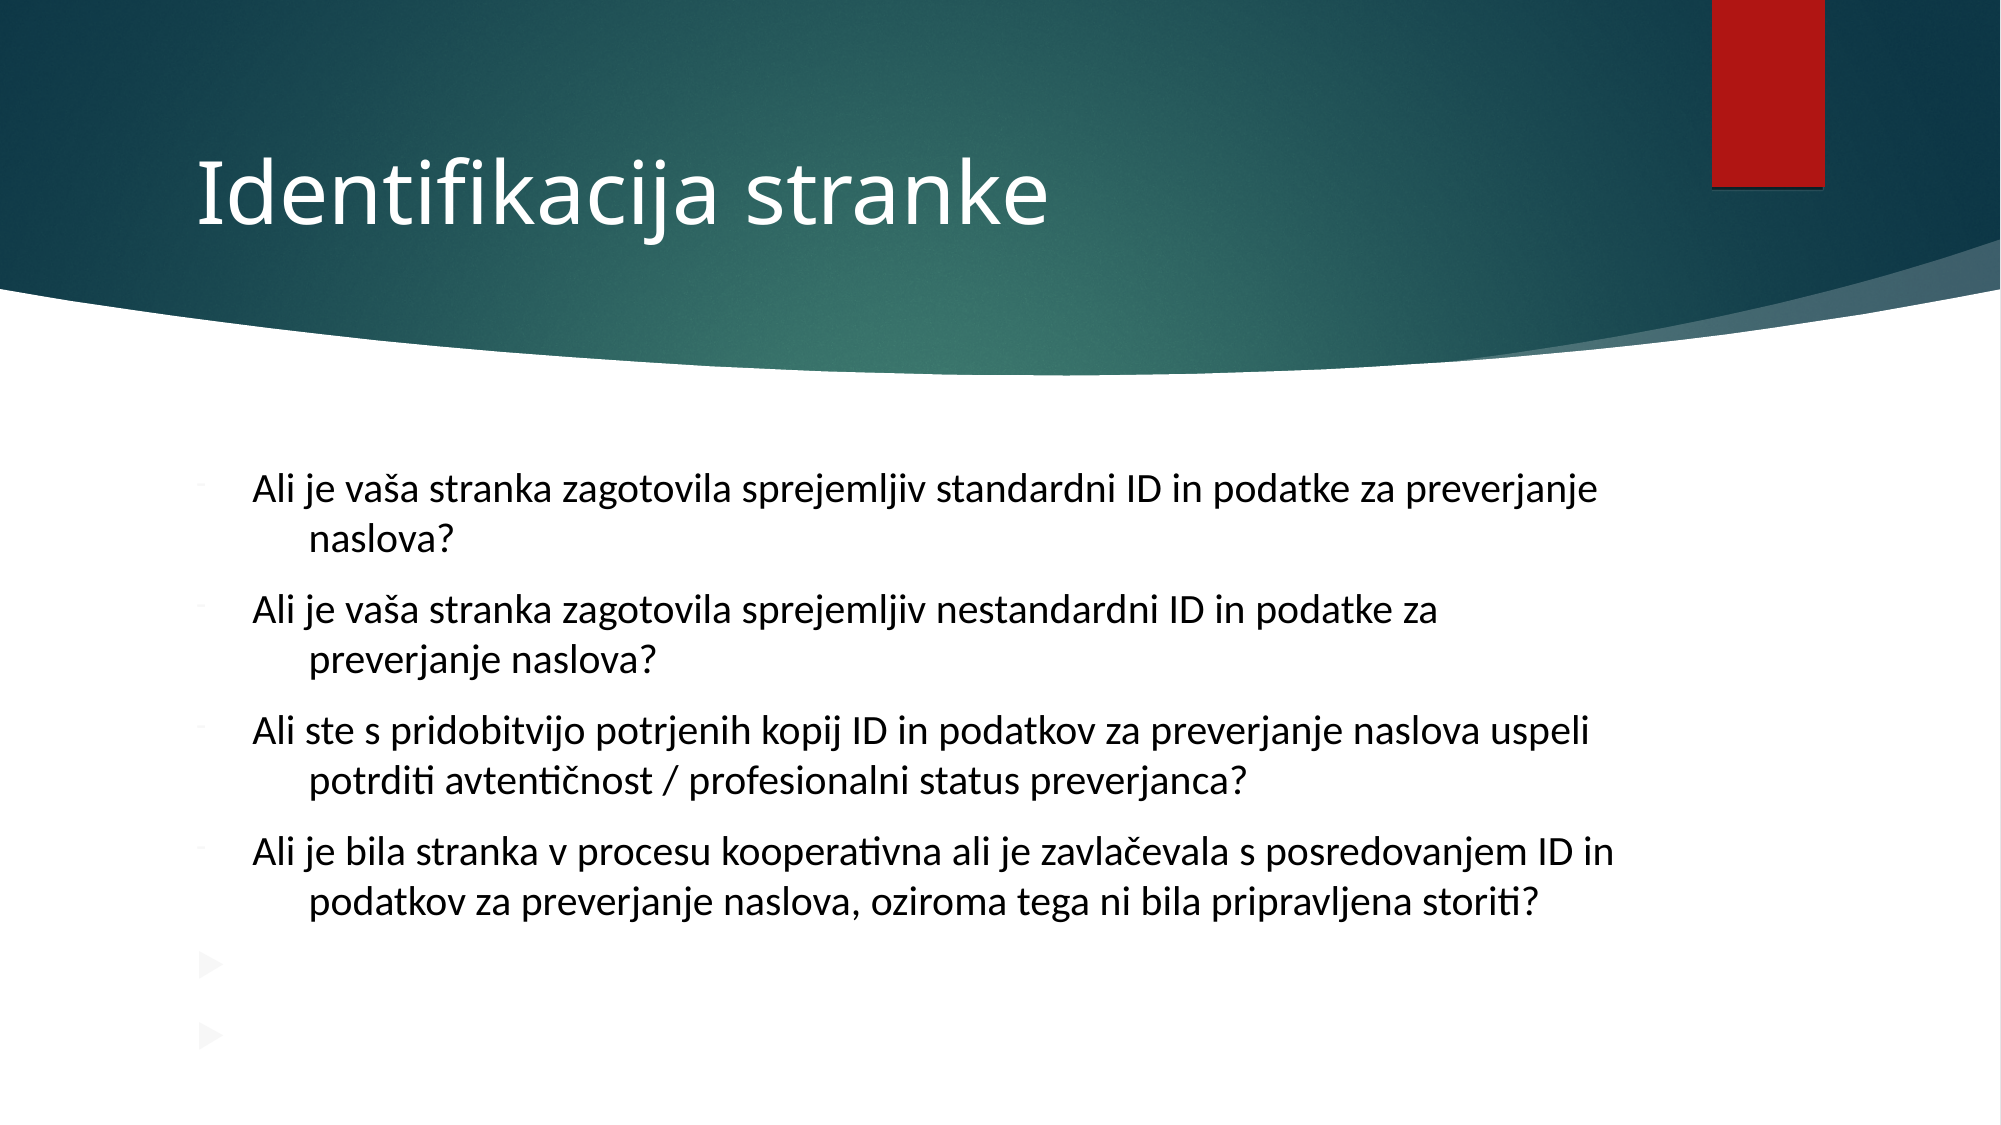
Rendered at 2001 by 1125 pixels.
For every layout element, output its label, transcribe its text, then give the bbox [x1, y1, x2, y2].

list Ali je vaša stranka zagotovila sprejemljiv standardni ID in podatke za preverjanje naslova? Ali je vaša stranka zagotovila sprejemljiv nestandardni ID in podatke za preverjanje naslova? Ali ste s pridobitvijo potrjenih kopij ID in podatkov za preverjanje naslova uspeli potrditi avtentičnost / profesionalni status preverjanca? Ali je bila stranka v procesu kooperativna ali je zavlačevala s posredovanjem ID in podatkov za preverjanje naslova, oziroma tega ni bila pripravljena storiti? [181, 453, 1649, 1025]
title Identifikacija stranke [181, 74, 1649, 305]
text_box [0, 0, 2000, 1125]
